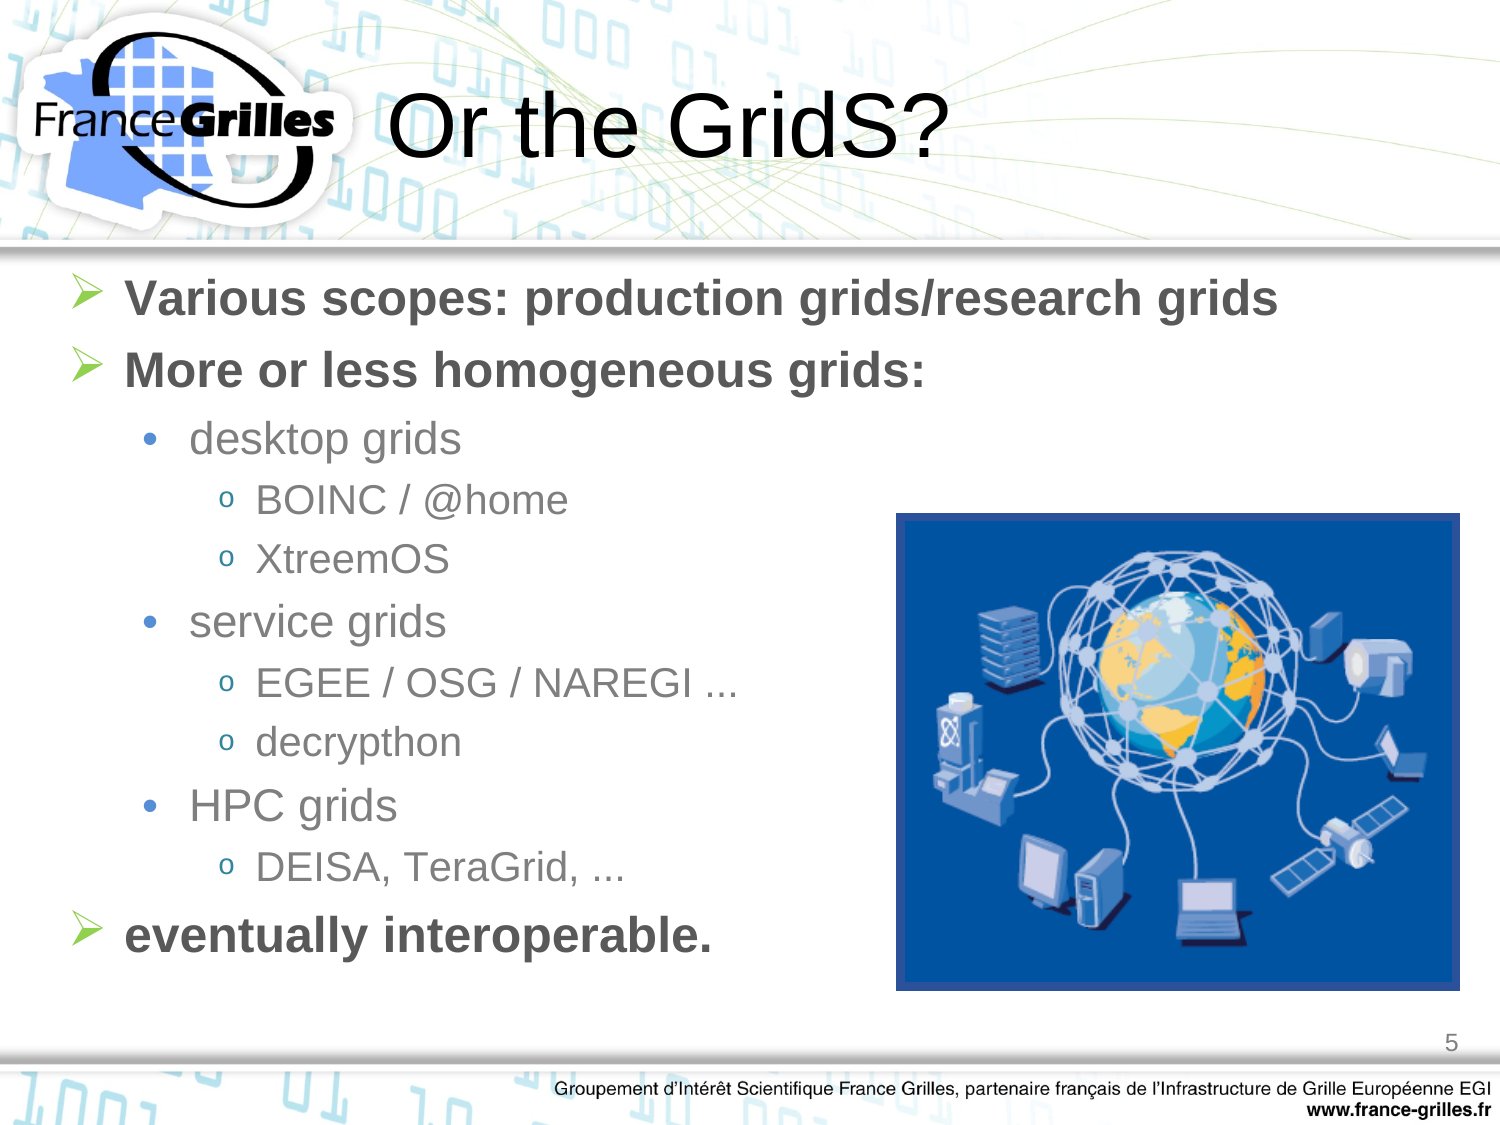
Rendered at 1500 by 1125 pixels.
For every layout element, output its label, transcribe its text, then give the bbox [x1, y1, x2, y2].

title Or the GridS? [372, 7, 1459, 244]
picture [0, 0, 1500, 1125]
list Various scopes: production grids/research grids More or less homogeneous grids: desktop grids BOINC / @home XtreemOS service grids EGEE / OSG / NAREGI ... decrypthon HPC grids DEISA, TeraGrid, ... eventually interoperable. [53, 262, 1459, 1042]
